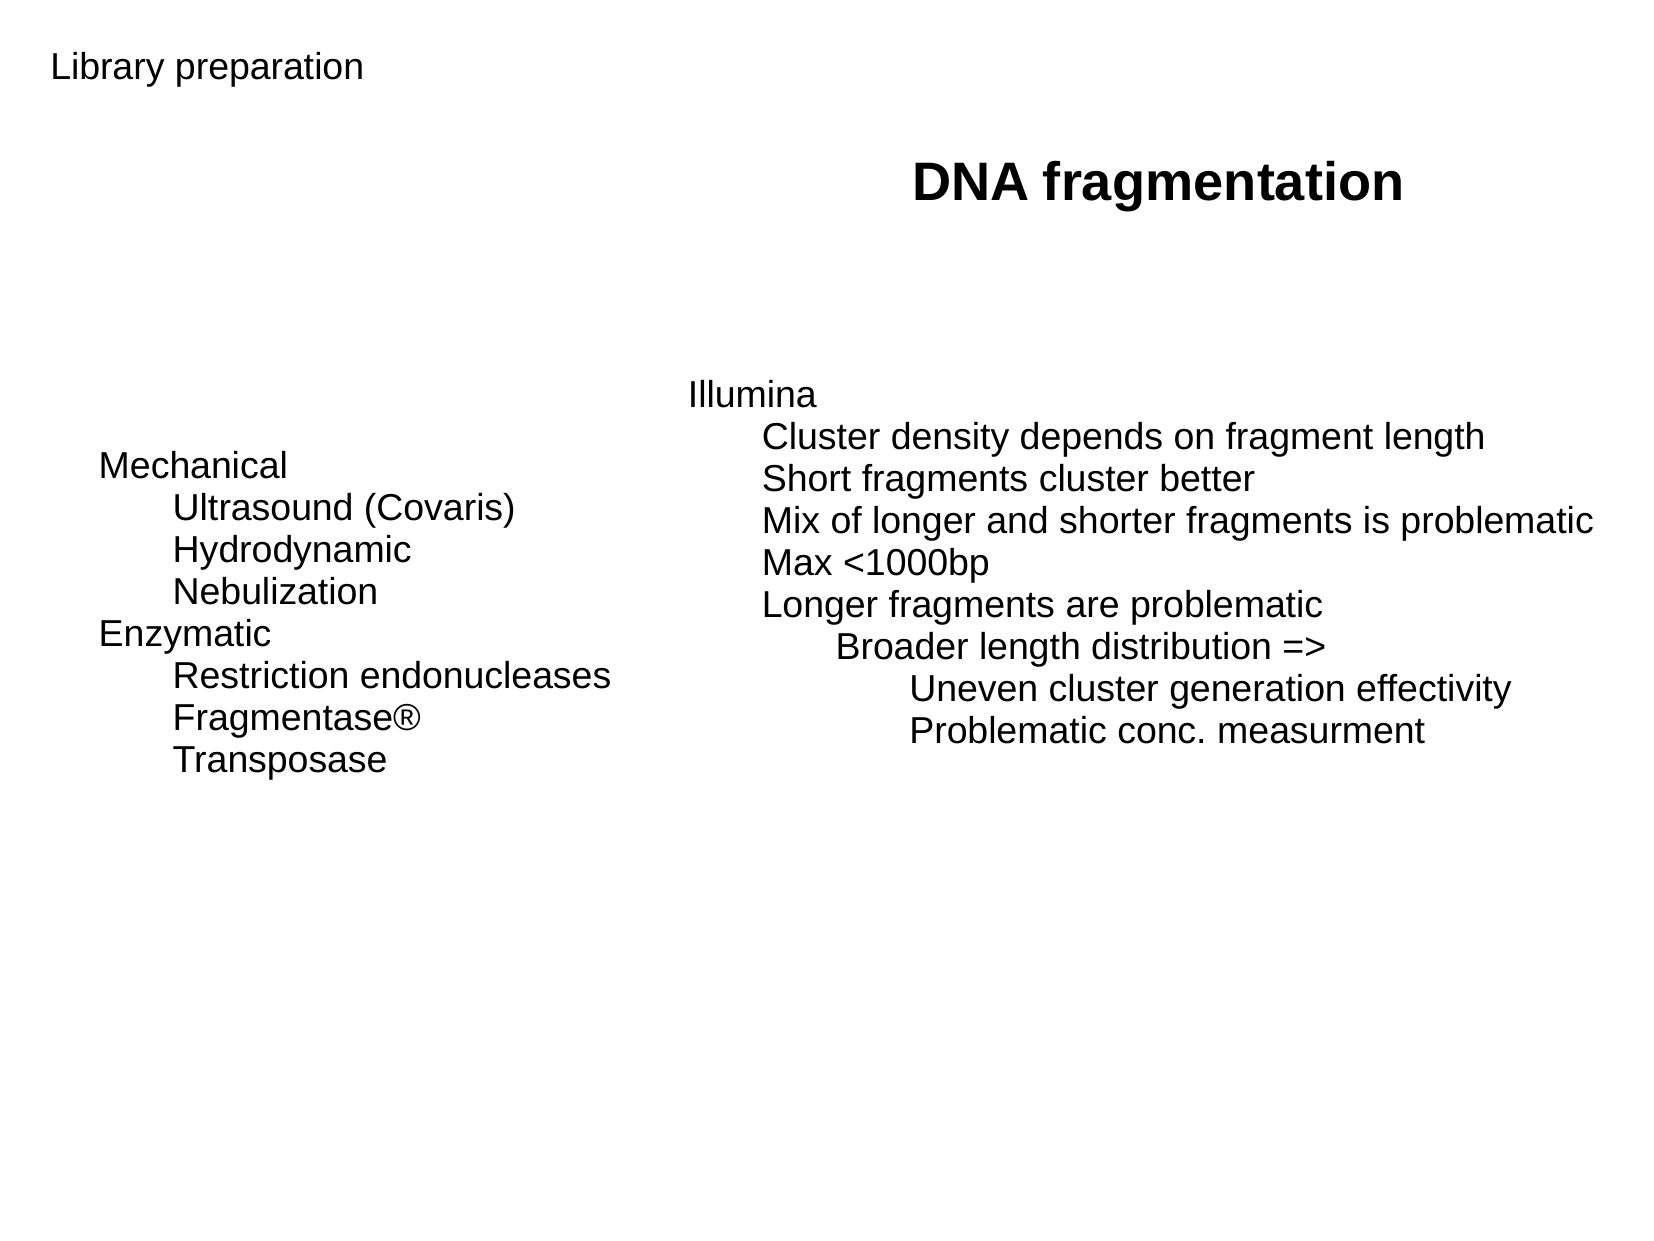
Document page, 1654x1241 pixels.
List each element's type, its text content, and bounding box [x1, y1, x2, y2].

text_box Mechanical Ultrasound (Covaris) Hydrodynamic Nebulization Enzymatic Restriction endonucleases Fragmentase® Transposase [84, 437, 626, 830]
text_box Library preparation [35, 37, 380, 95]
text_box Illumina Cluster density depends on fragment length Short fragments cluster better Mix of longer and shorter fragments is problematic Max <1000bp Longer fragments are problematic Broader length distribution => Uneven cluster generation effectivity Problematic conc. measurment [673, 366, 1609, 759]
text_box DNA fragmentation [897, 143, 1421, 220]
